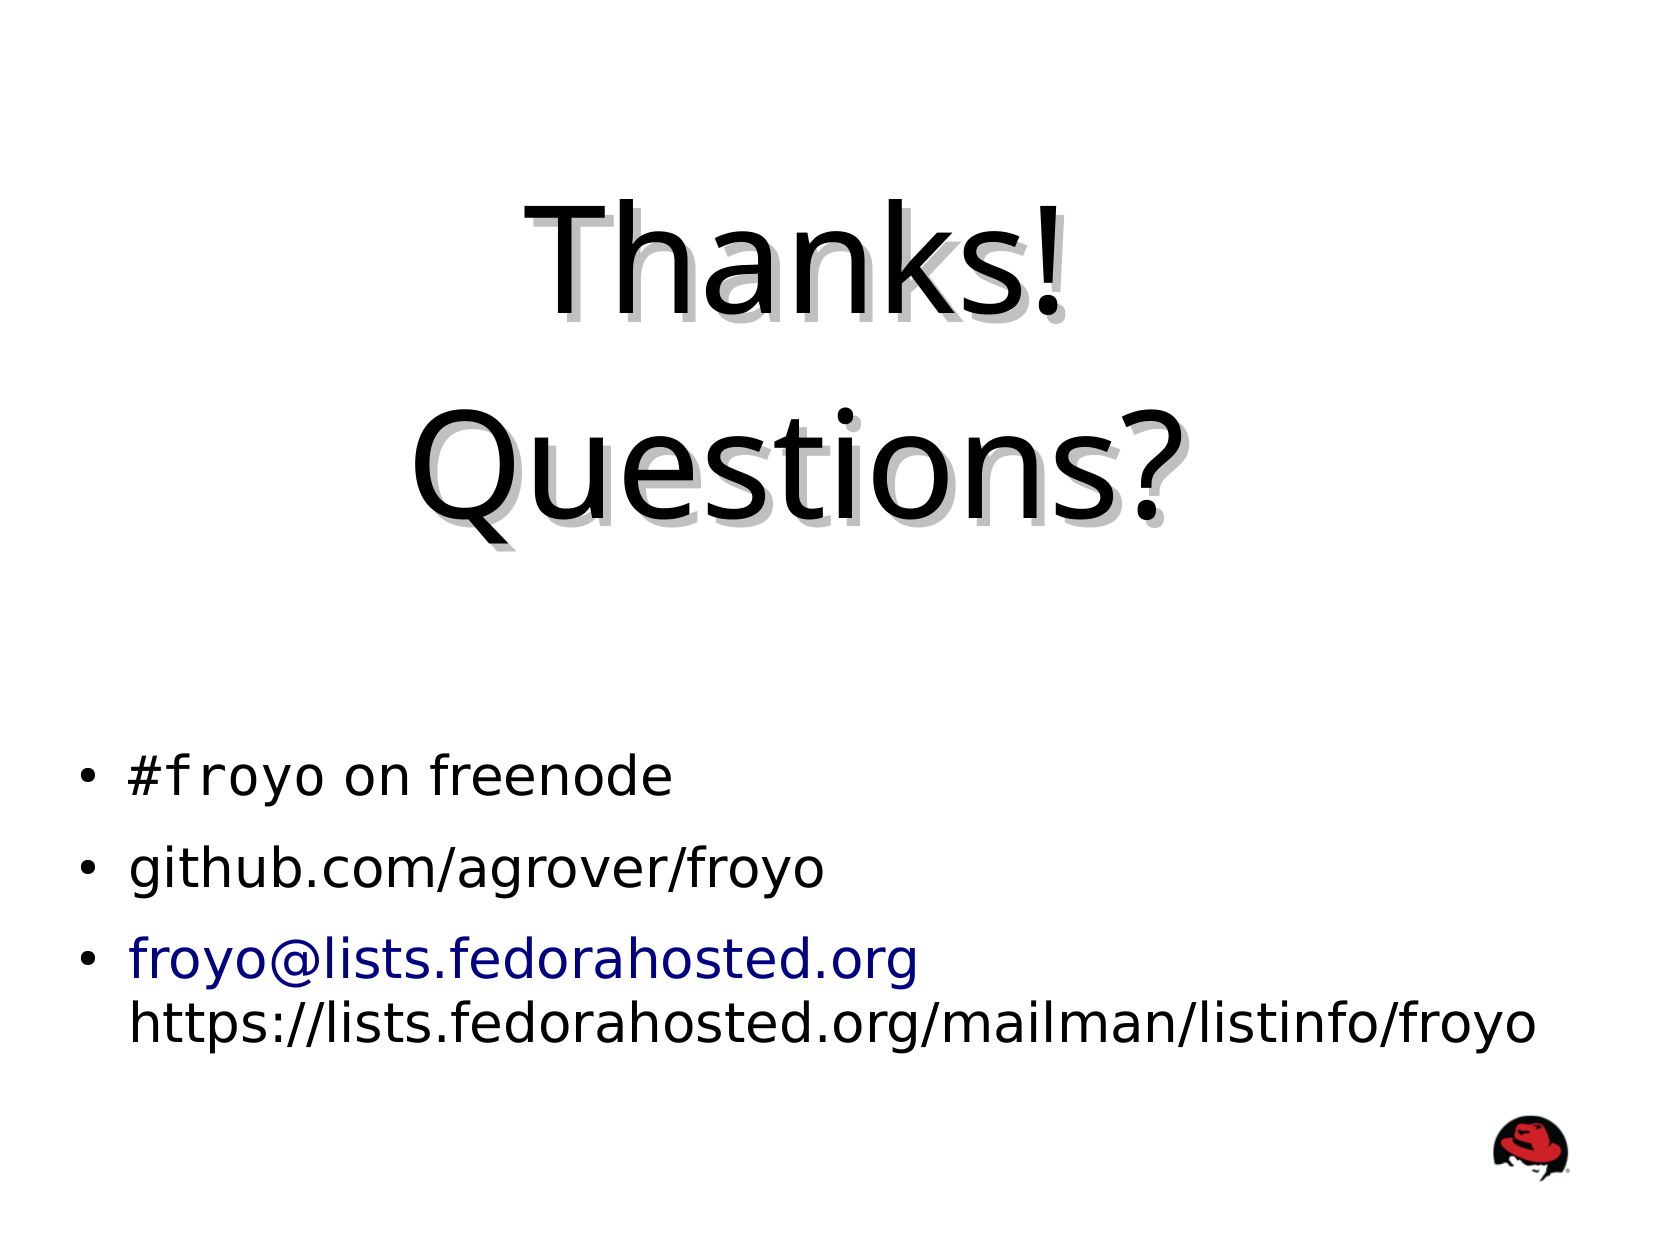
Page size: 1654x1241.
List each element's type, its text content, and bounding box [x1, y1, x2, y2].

picture [1492, 1113, 1576, 1191]
list #froyo on freenode github.com/agrover/froyo froyo@lists.fedorahosted.org https://lists.fedorahosted.org/mailman/listinfo/froyo [61, 744, 1592, 1100]
text_box Thanks! Questions? [391, 146, 1262, 539]
